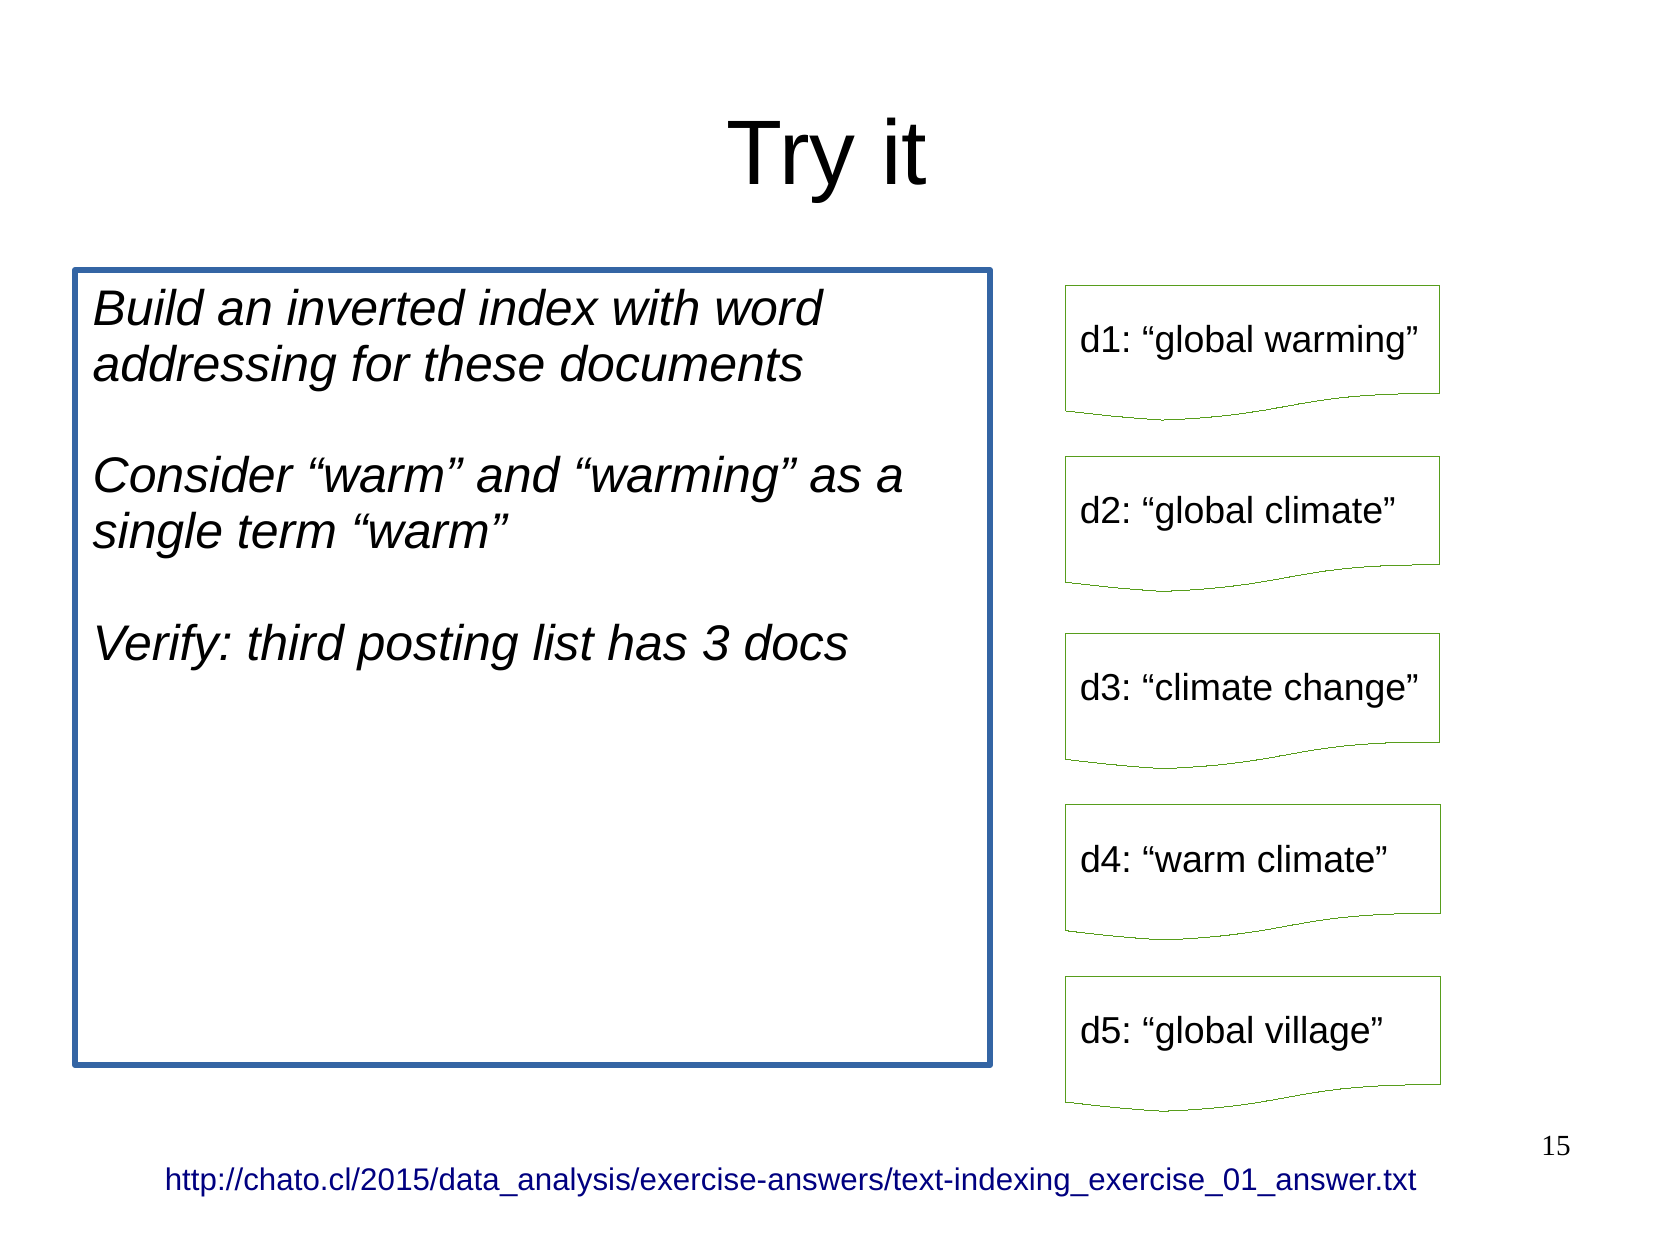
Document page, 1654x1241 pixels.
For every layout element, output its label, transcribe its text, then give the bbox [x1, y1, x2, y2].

text_box d5: “global village” [1065, 976, 1441, 1112]
text_box d1: “global warming” [1065, 285, 1440, 421]
text_box d3: “climate change” [1065, 633, 1440, 769]
text_box d4: “warm climate” [1065, 804, 1441, 940]
text_box Build an inverted index with word addressing for these documents Consider “warm” and “warming” as a single term “warm” Verify: third posting list has 3 docs [75, 270, 991, 1066]
text_box d2: “global climate” [1065, 456, 1440, 592]
text_box http://chato.cl/2015/data_analysis/exercise-answers/text-indexing_exercise_01_answer.txt [150, 1155, 1516, 1206]
title Try it [82, 49, 1571, 257]
